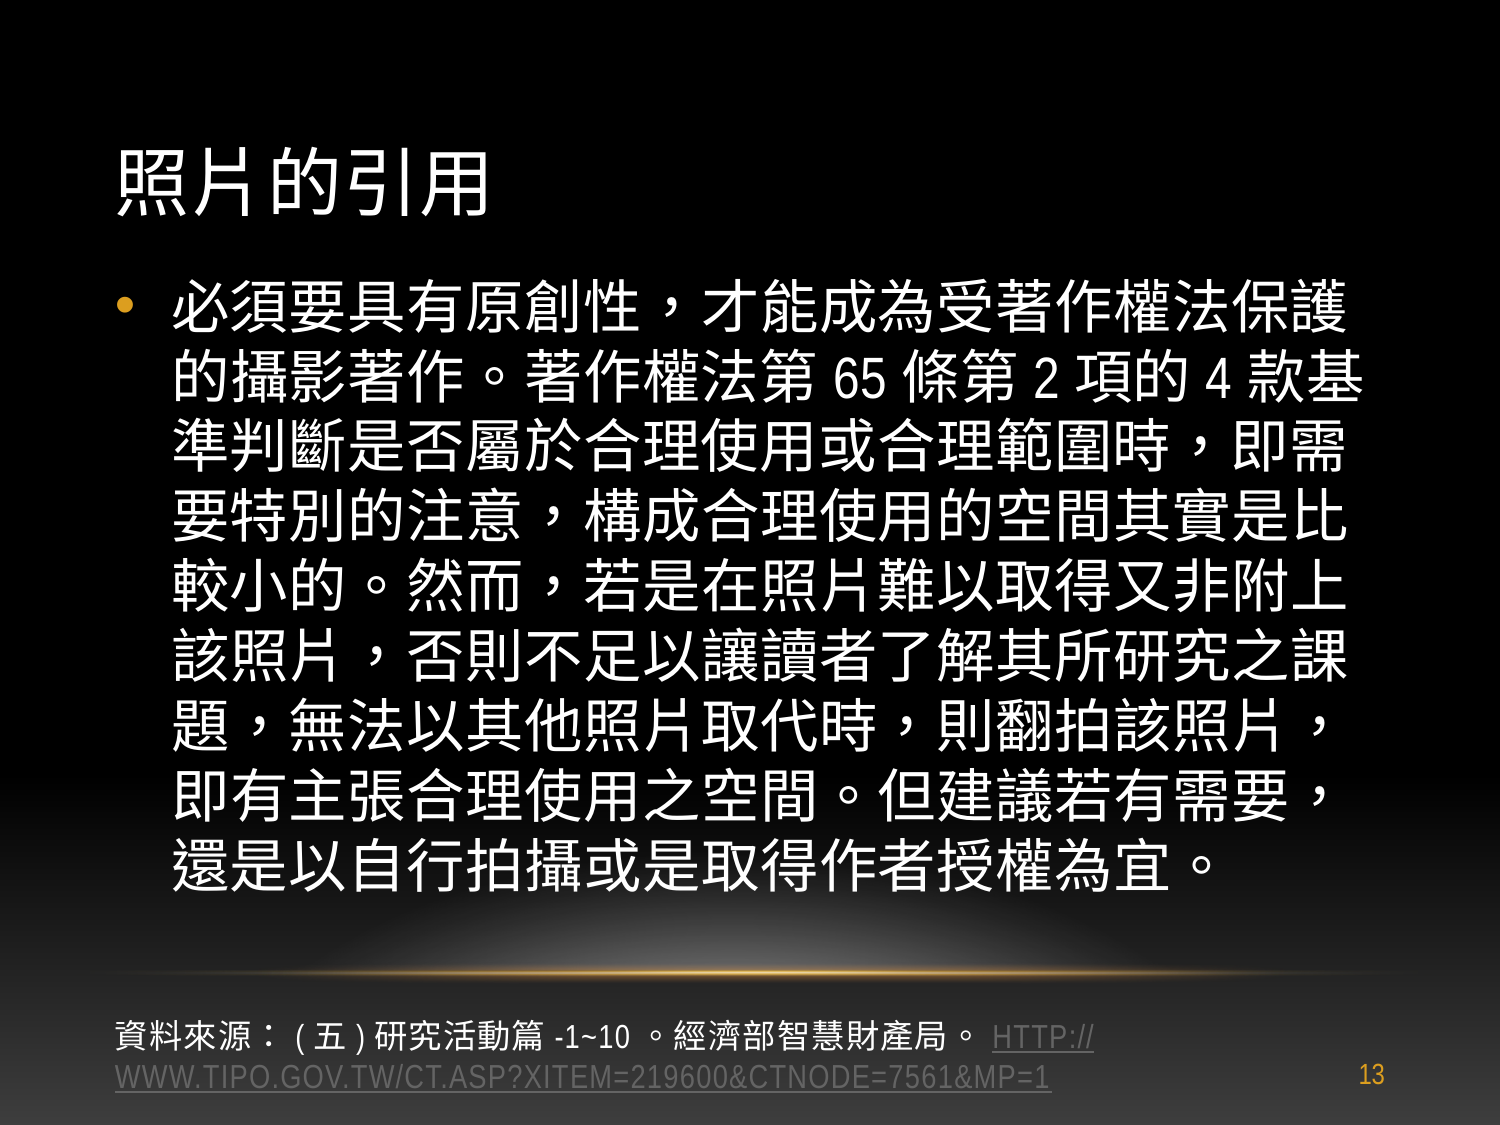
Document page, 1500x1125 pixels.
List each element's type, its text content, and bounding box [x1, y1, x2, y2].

slide_number <編號> [1237, 1042, 1400, 1103]
picture [0, 0, 1500, 1125]
footer 資料來源：(五)研究活動篇-1~10。經濟部智慧財產局。http://www.tipo.gov.tw/ct.asp?xItem=219600&ctNode=7561&mp=1 [99, 1011, 1222, 1100]
list 必須要具有原創性，才能成為受著作權法保護的攝影著作。著作權法第65條第2項的4款基準判斷是否屬於合理使用或合理範圍時，即需要特別的注意，構成合理使用的空間其實是比較小的。然而，若是在照片難以取得又非附上該照片，否則不足以讓讀者了解其所研究之課題，無法以其他照片取代時，則翻拍該照片，即有主張合理使用之空間。但建議若有需要，還是以自行拍攝或是取得作者授權為宜。 [99, 262, 1400, 938]
title 照片的引用 [99, 45, 1400, 233]
